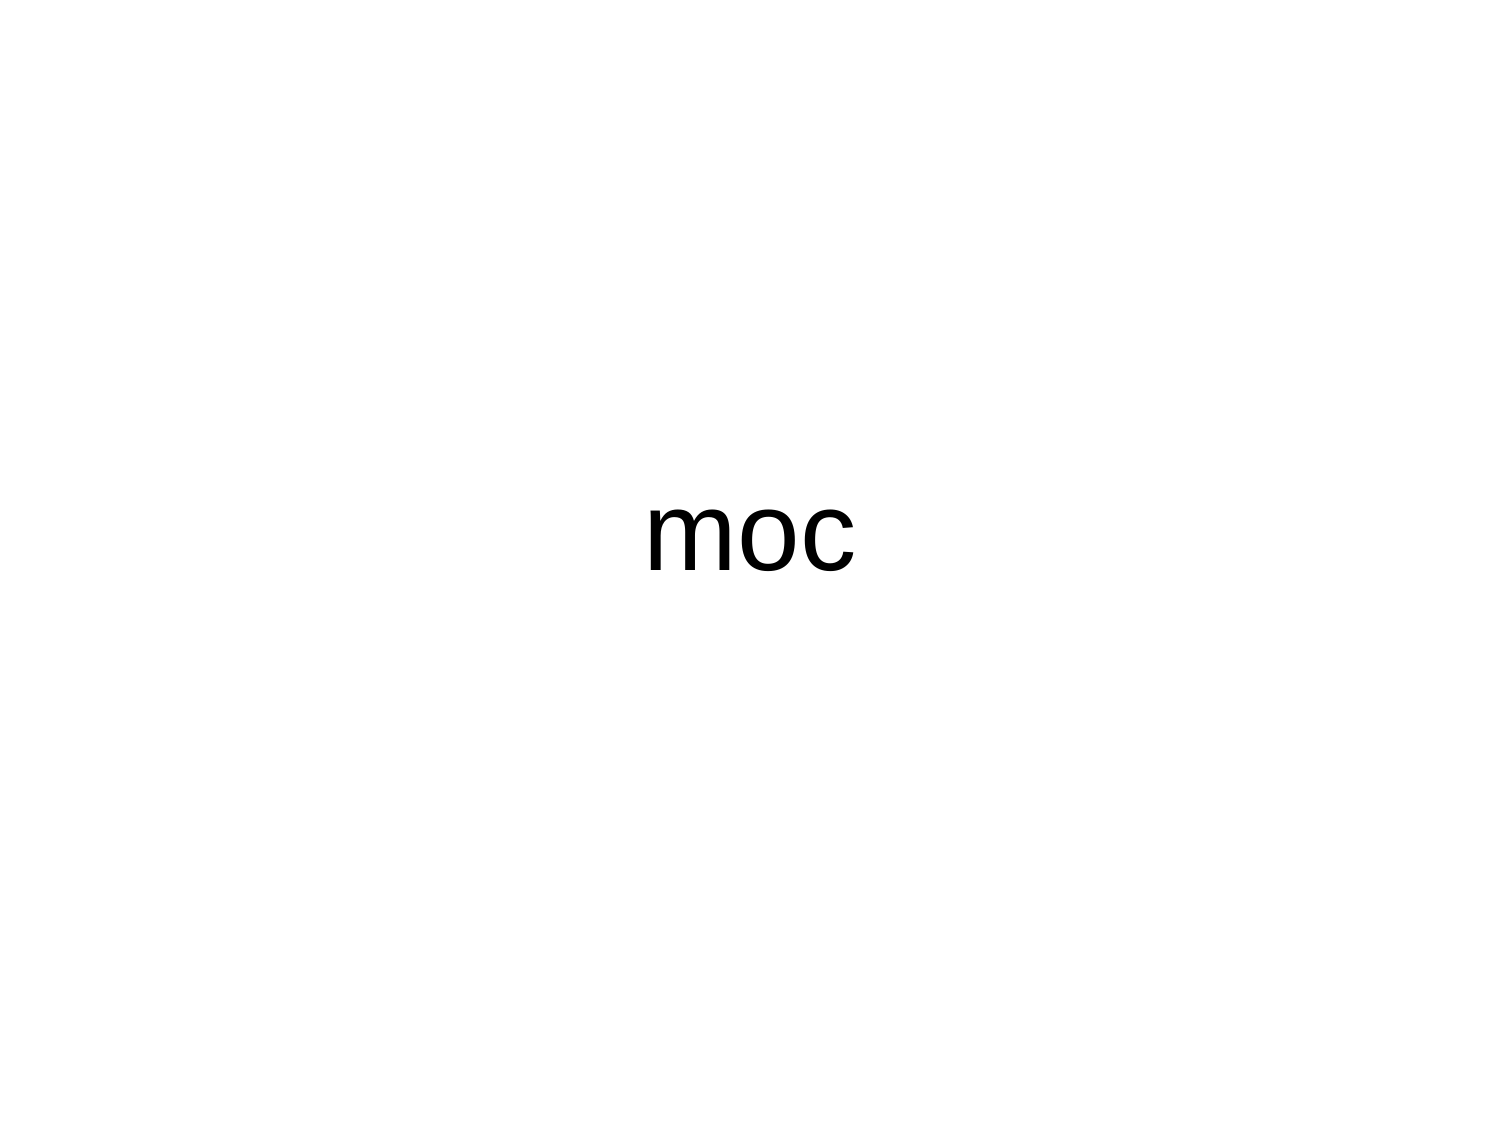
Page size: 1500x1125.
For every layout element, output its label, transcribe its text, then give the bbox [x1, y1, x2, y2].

title moc [112, 437, 1388, 625]
